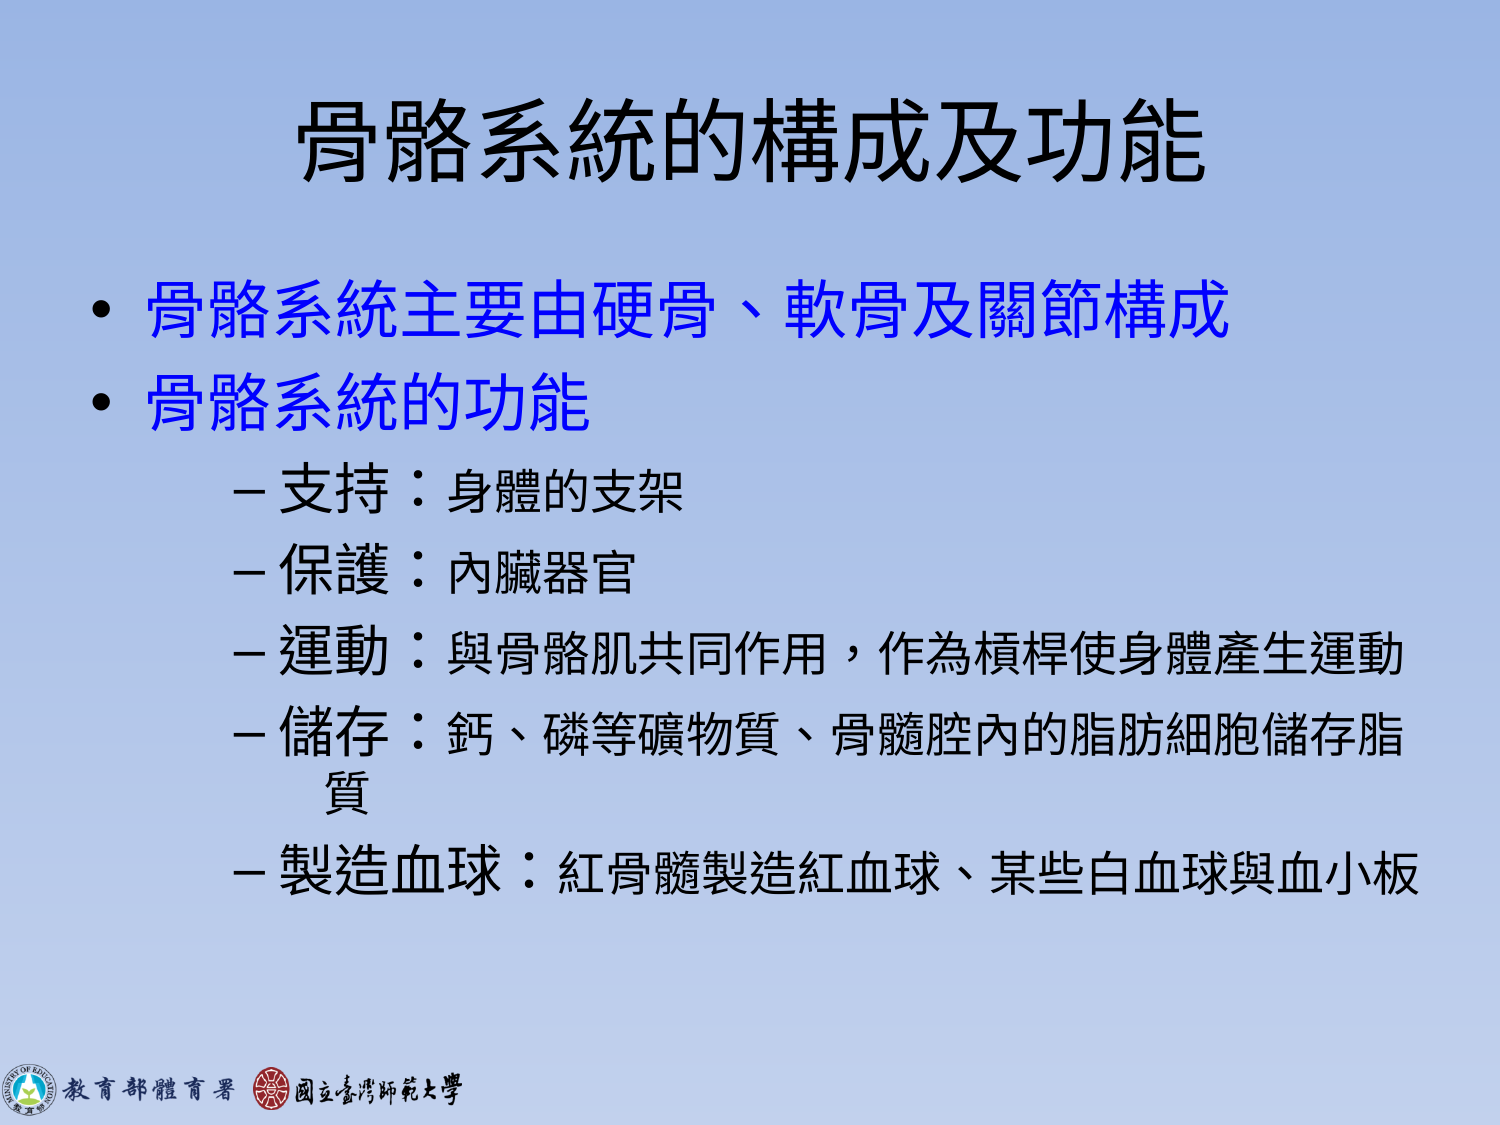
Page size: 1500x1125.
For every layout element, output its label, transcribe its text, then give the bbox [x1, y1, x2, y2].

title 骨骼系統的構成及功能 [75, 45, 1426, 233]
list 骨骼系統主要由硬骨、軟骨及關節構成 骨骼系統的功能 支持：身體的支架 保護：內臟器官 運動：與骨骼肌共同作用，作為槓桿使身體產生運動 儲存：鈣、磷等礦物質、骨髓腔內的脂肪細胞儲存脂質 製造血球：紅骨髓製造紅血球、某些白血球與血小板 [75, 262, 1461, 1005]
